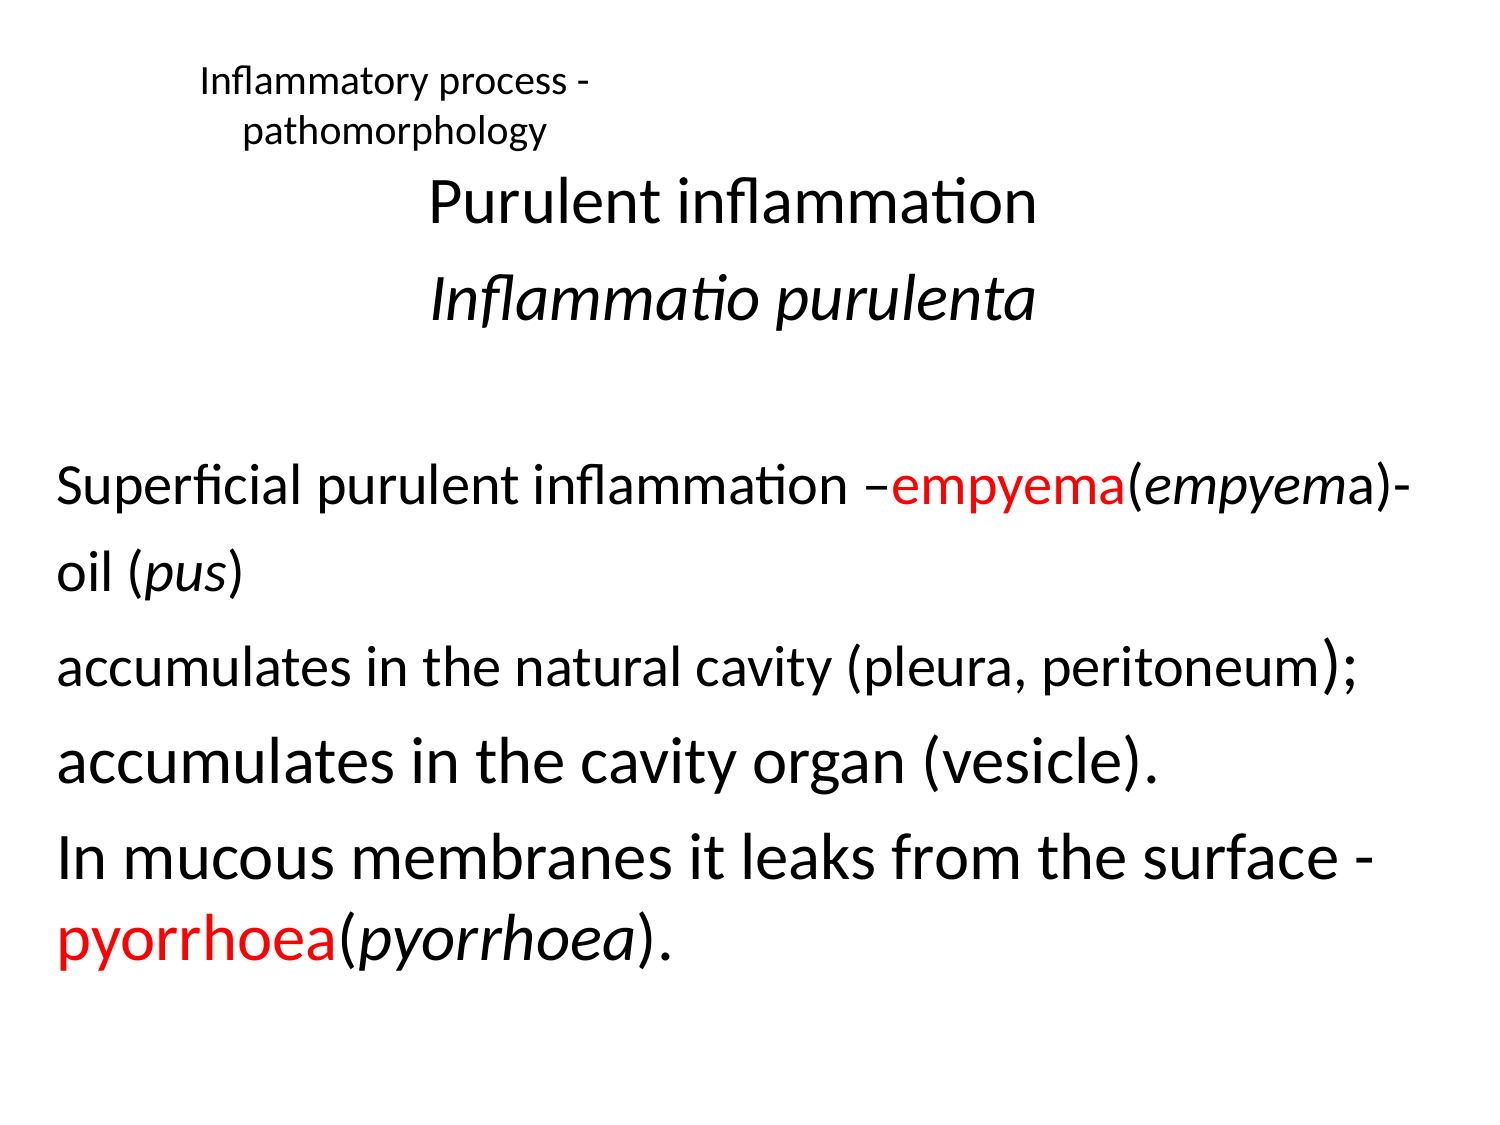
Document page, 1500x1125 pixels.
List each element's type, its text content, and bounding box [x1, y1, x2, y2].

list Purulent inflammation Inflammatio purulenta Superficial purulent inflammation –empyema(empyema)- oil (pus) accumulates in the natural cavity (pleura, peritoneum); accumulates in the cavity organ (vesicle). In mucous membranes it leaks from the surface - pyorrhoea(pyorrhoea). [41, 149, 1459, 1005]
title Inflammatory process - pathomorphology [75, 45, 715, 126]
